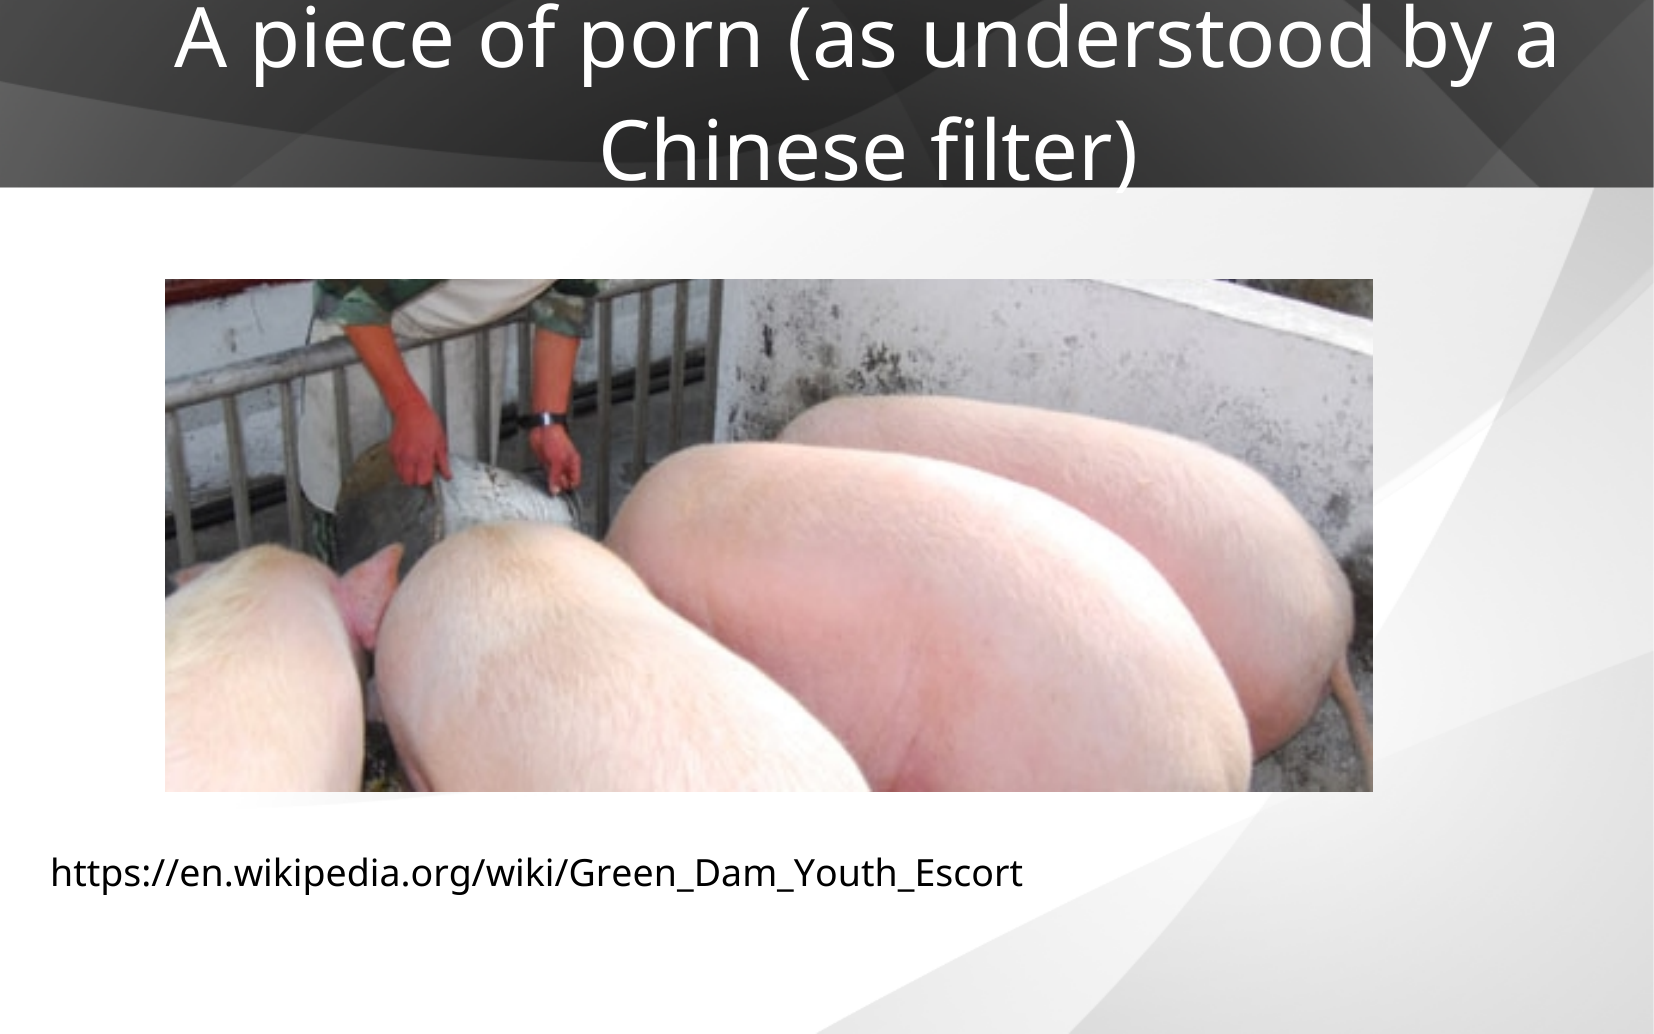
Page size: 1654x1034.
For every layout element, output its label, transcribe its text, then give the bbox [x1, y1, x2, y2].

picture [0, 0, 1654, 1034]
title A piece of porn (as understood by a Chinese filter) [124, 0, 1613, 202]
text_box https://en.wikipedia.org/wiki/Green_Dam_Youth_Escort [35, 838, 1654, 938]
